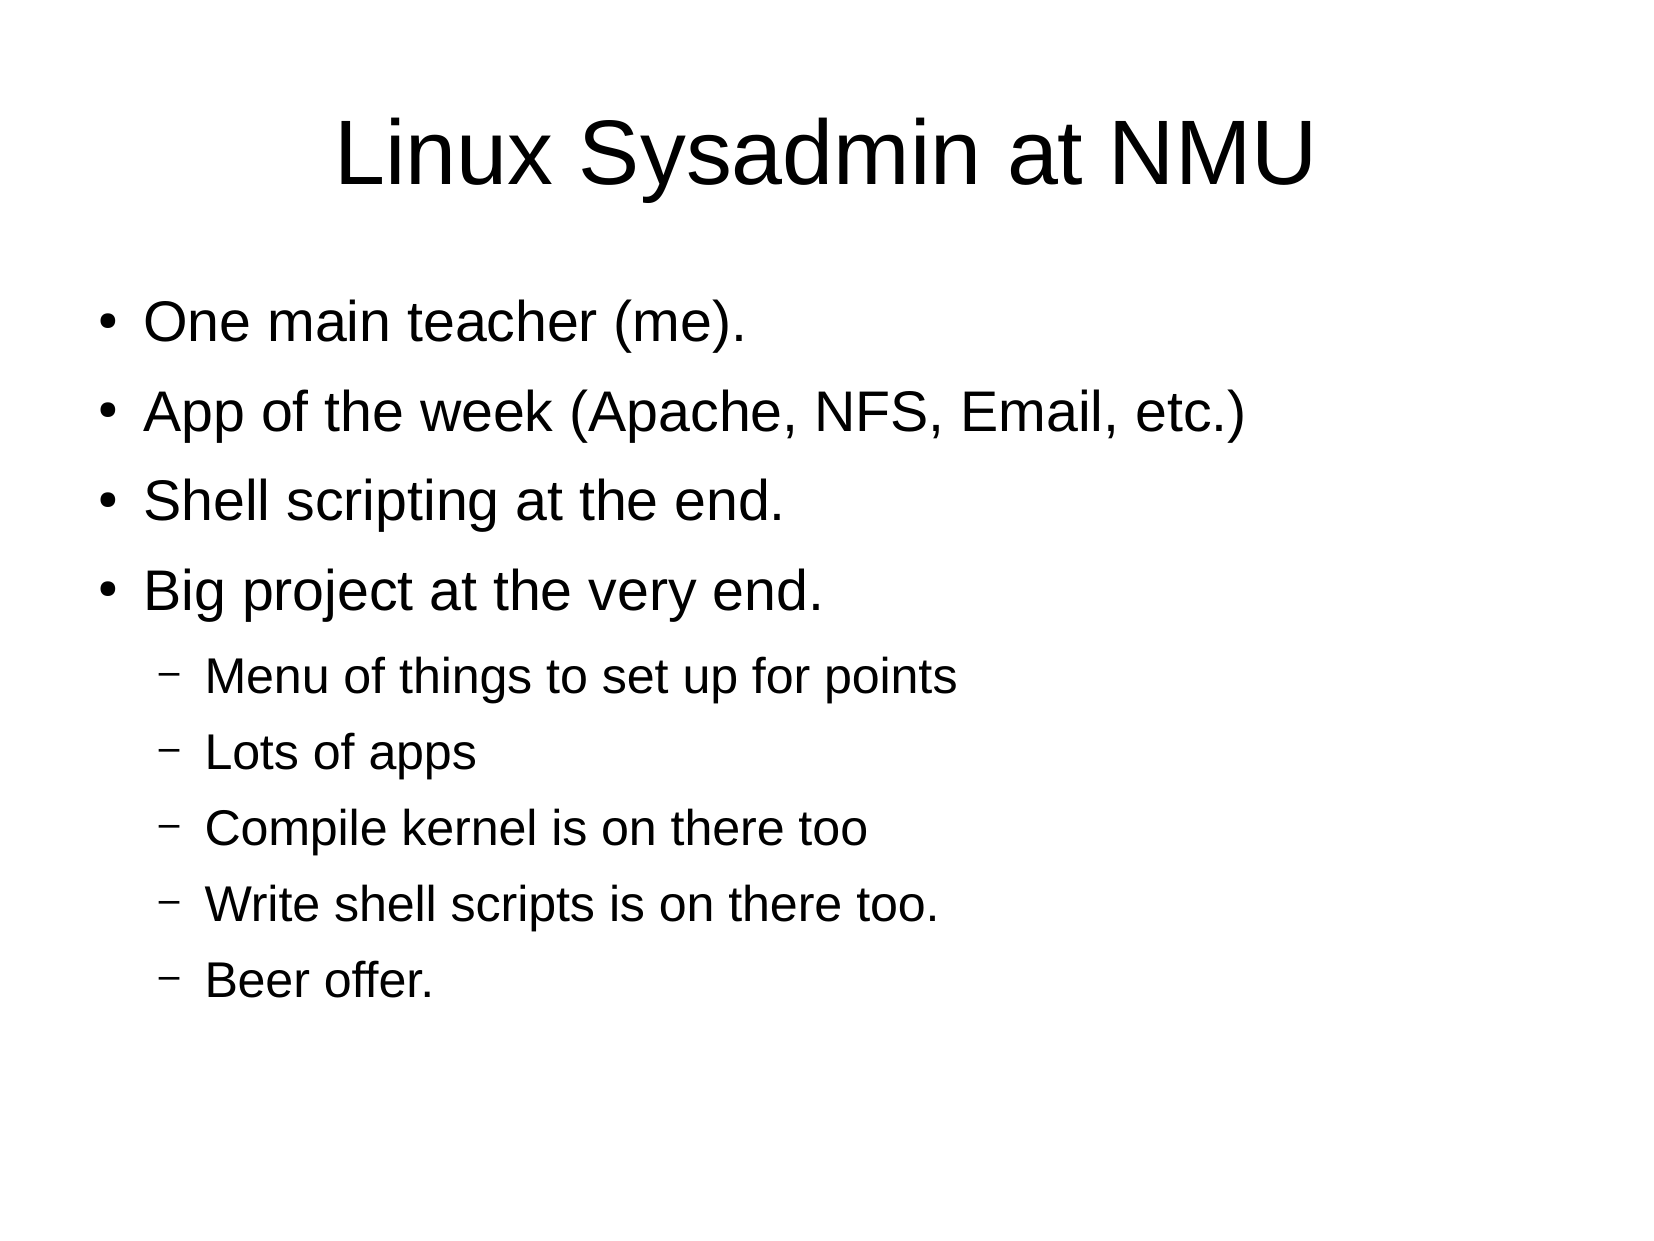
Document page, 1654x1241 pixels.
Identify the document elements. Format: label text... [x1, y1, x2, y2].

title Linux Sysadmin at NMU [82, 49, 1571, 257]
list One main teacher (me). App of the week (Apache, NFS, Email, etc.) Shell scripting at the end. Big project at the very end. Menu of things to set up for points Lots of apps Compile kernel is on there too Write shell scripts is on there too. Beer offer. [82, 290, 1571, 1010]
